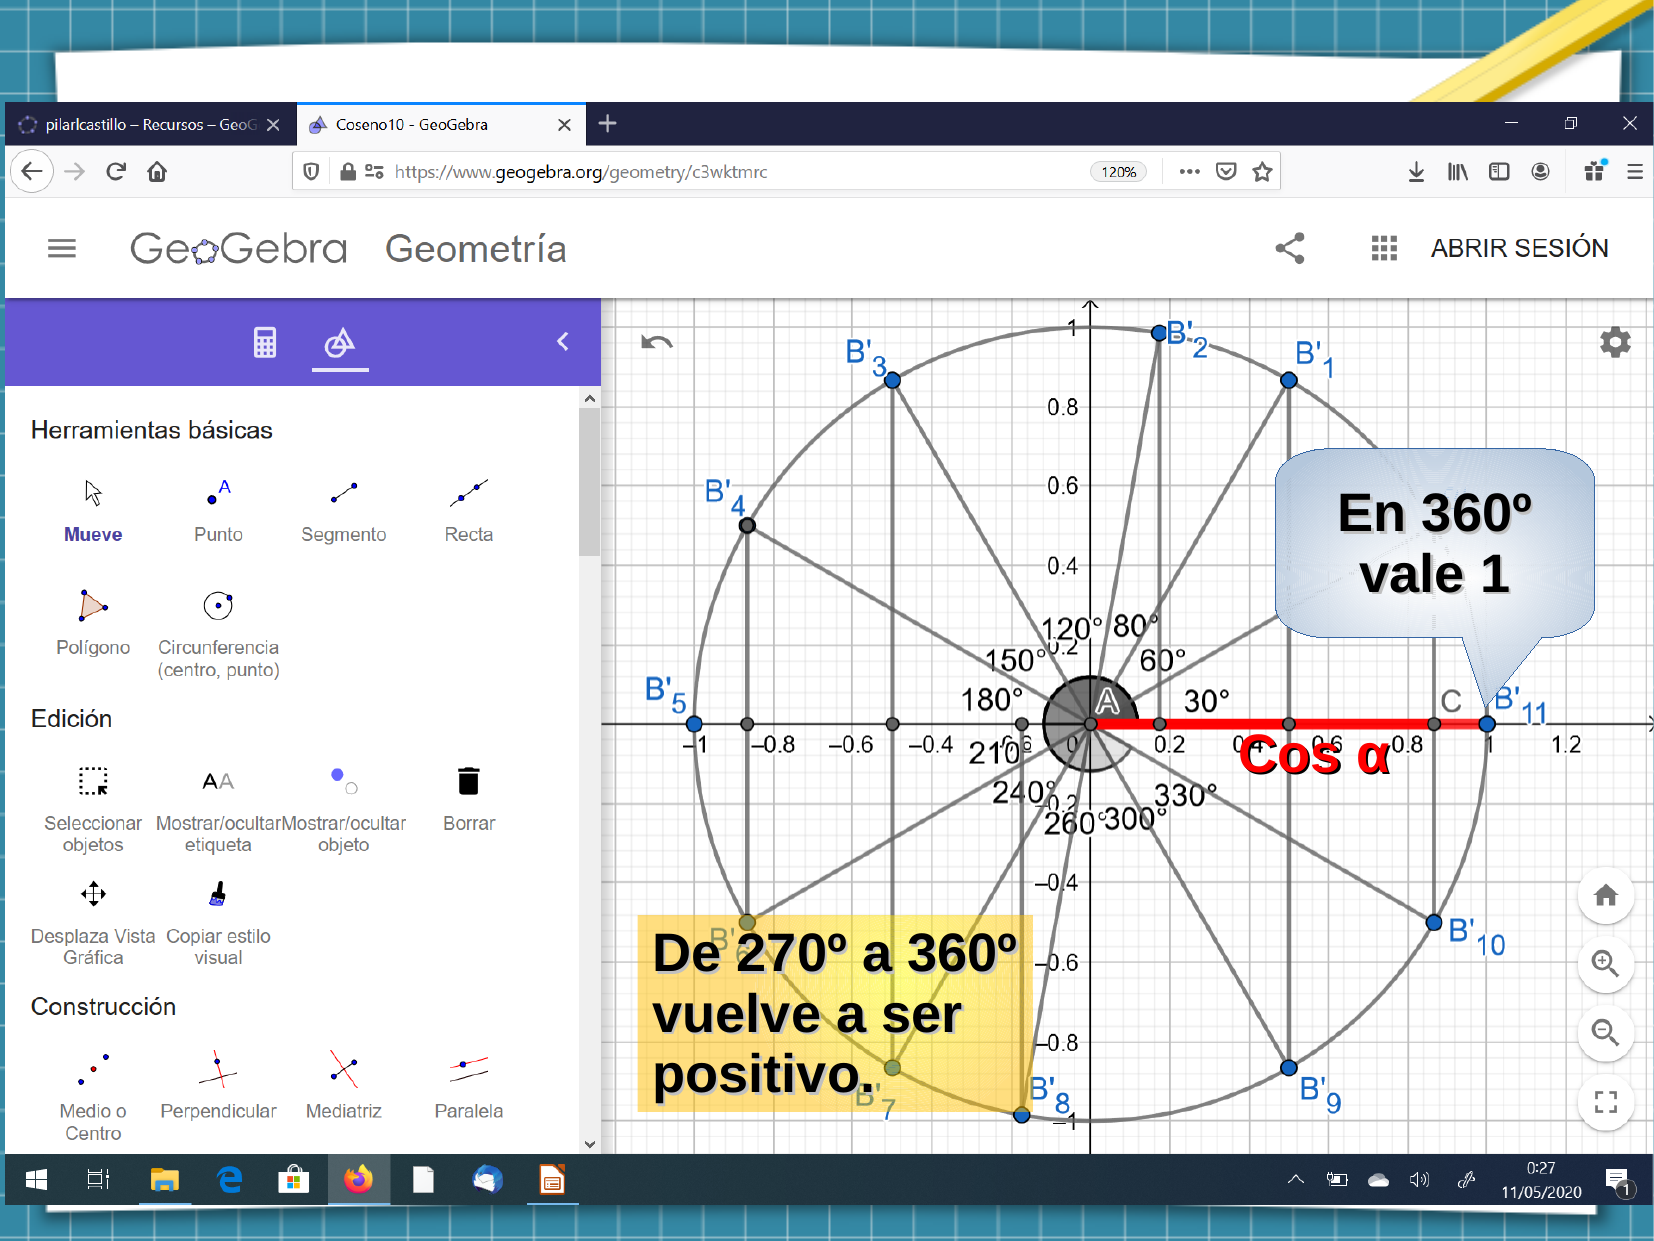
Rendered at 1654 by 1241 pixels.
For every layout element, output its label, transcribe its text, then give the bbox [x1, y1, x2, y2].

text_box Cos α [1223, 715, 1406, 852]
text_box En 360º vale 1 [1275, 448, 1595, 708]
picture [0, 0, 1654, 1241]
text_box De 270º a 360º vuelve a ser positivo. [637, 915, 1033, 1112]
